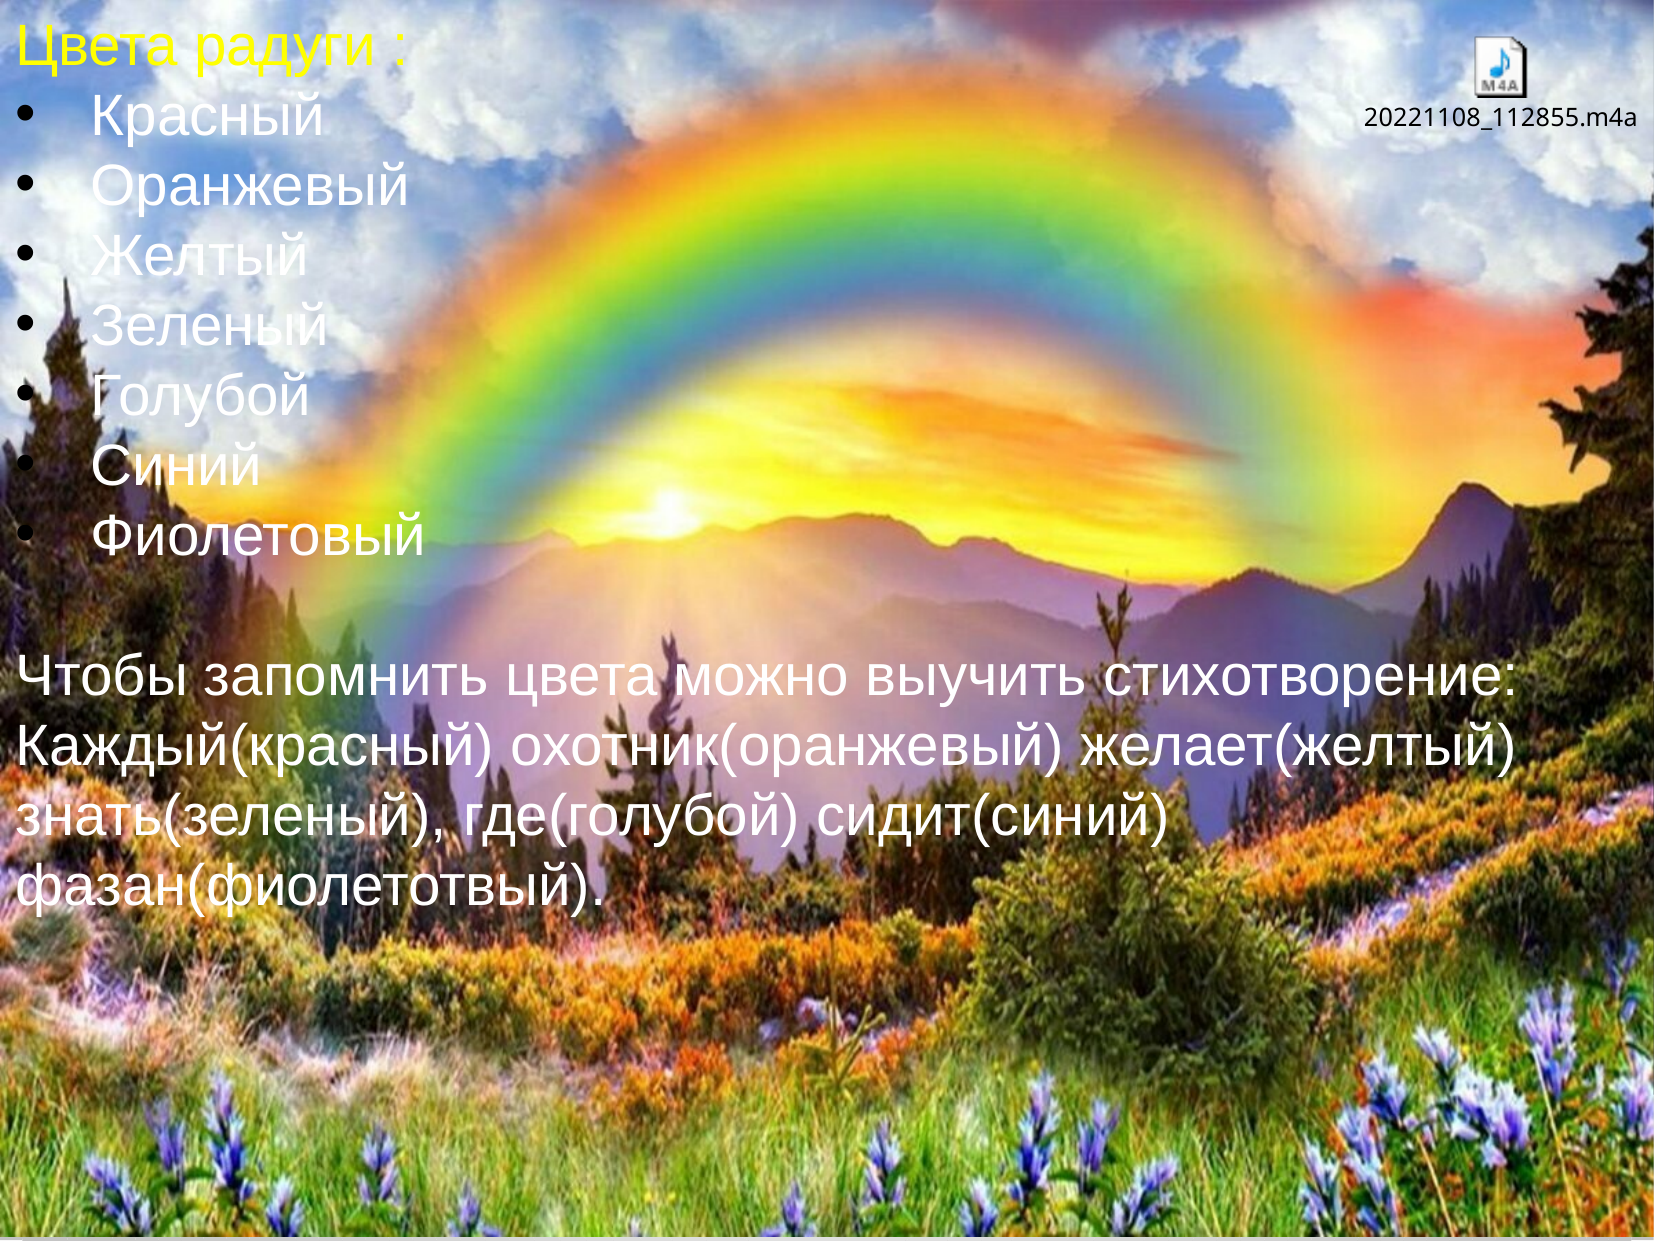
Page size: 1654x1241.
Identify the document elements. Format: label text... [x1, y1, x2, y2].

picture [0, 0, 1654, 1237]
chart [1350, 29, 1653, 142]
text_box Цвета радуги : Красный Оранжевый Желтый Зеленый Голубой Синий Фиолетовый Чтобы запомнить цвета можно выучить стихотворение: Каждый(красный) охотник(оранжевый) желает(желтый) знать(зеленый), где(голубой) сидит(синий) фазан(фиолетотвый). [1, 0, 1654, 925]
